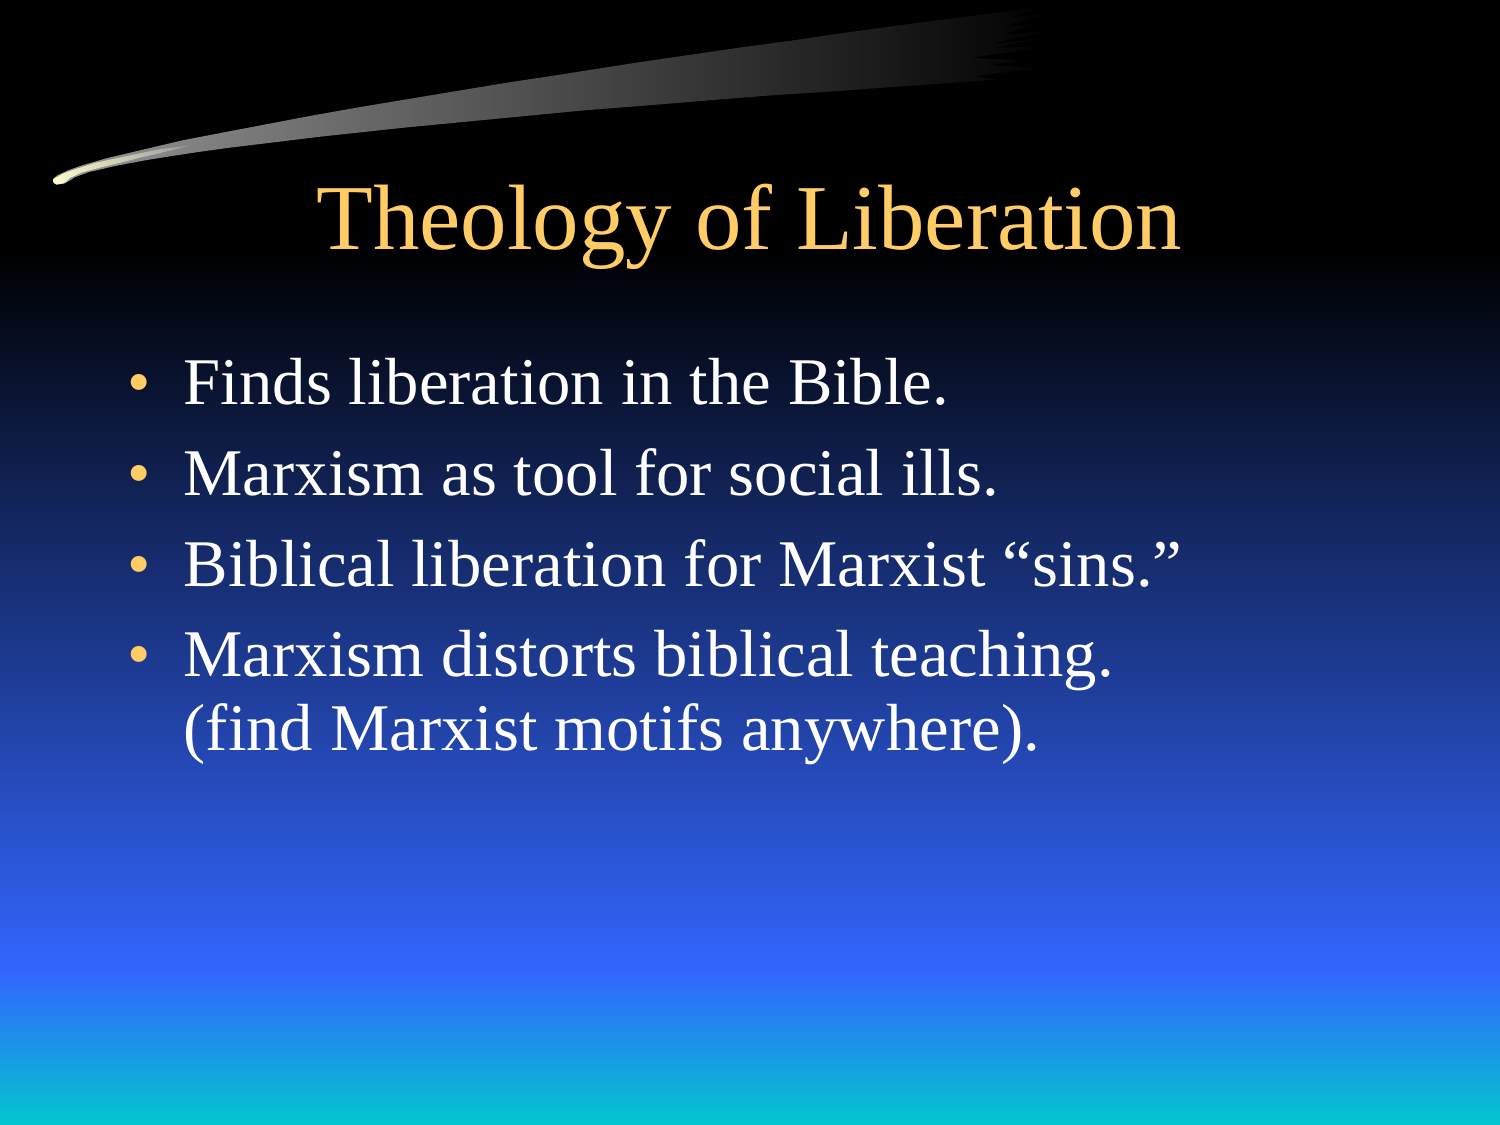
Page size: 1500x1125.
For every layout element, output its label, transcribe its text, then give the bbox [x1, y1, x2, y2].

list Finds liberation in the Bible. Marxism as tool for social ills. Biblical liberation for Marxist “sins.” Marxism distorts biblical teaching. (find Marxist motifs anywhere). [112, 337, 1388, 1013]
title Theology of Liberation [112, 124, 1388, 313]
